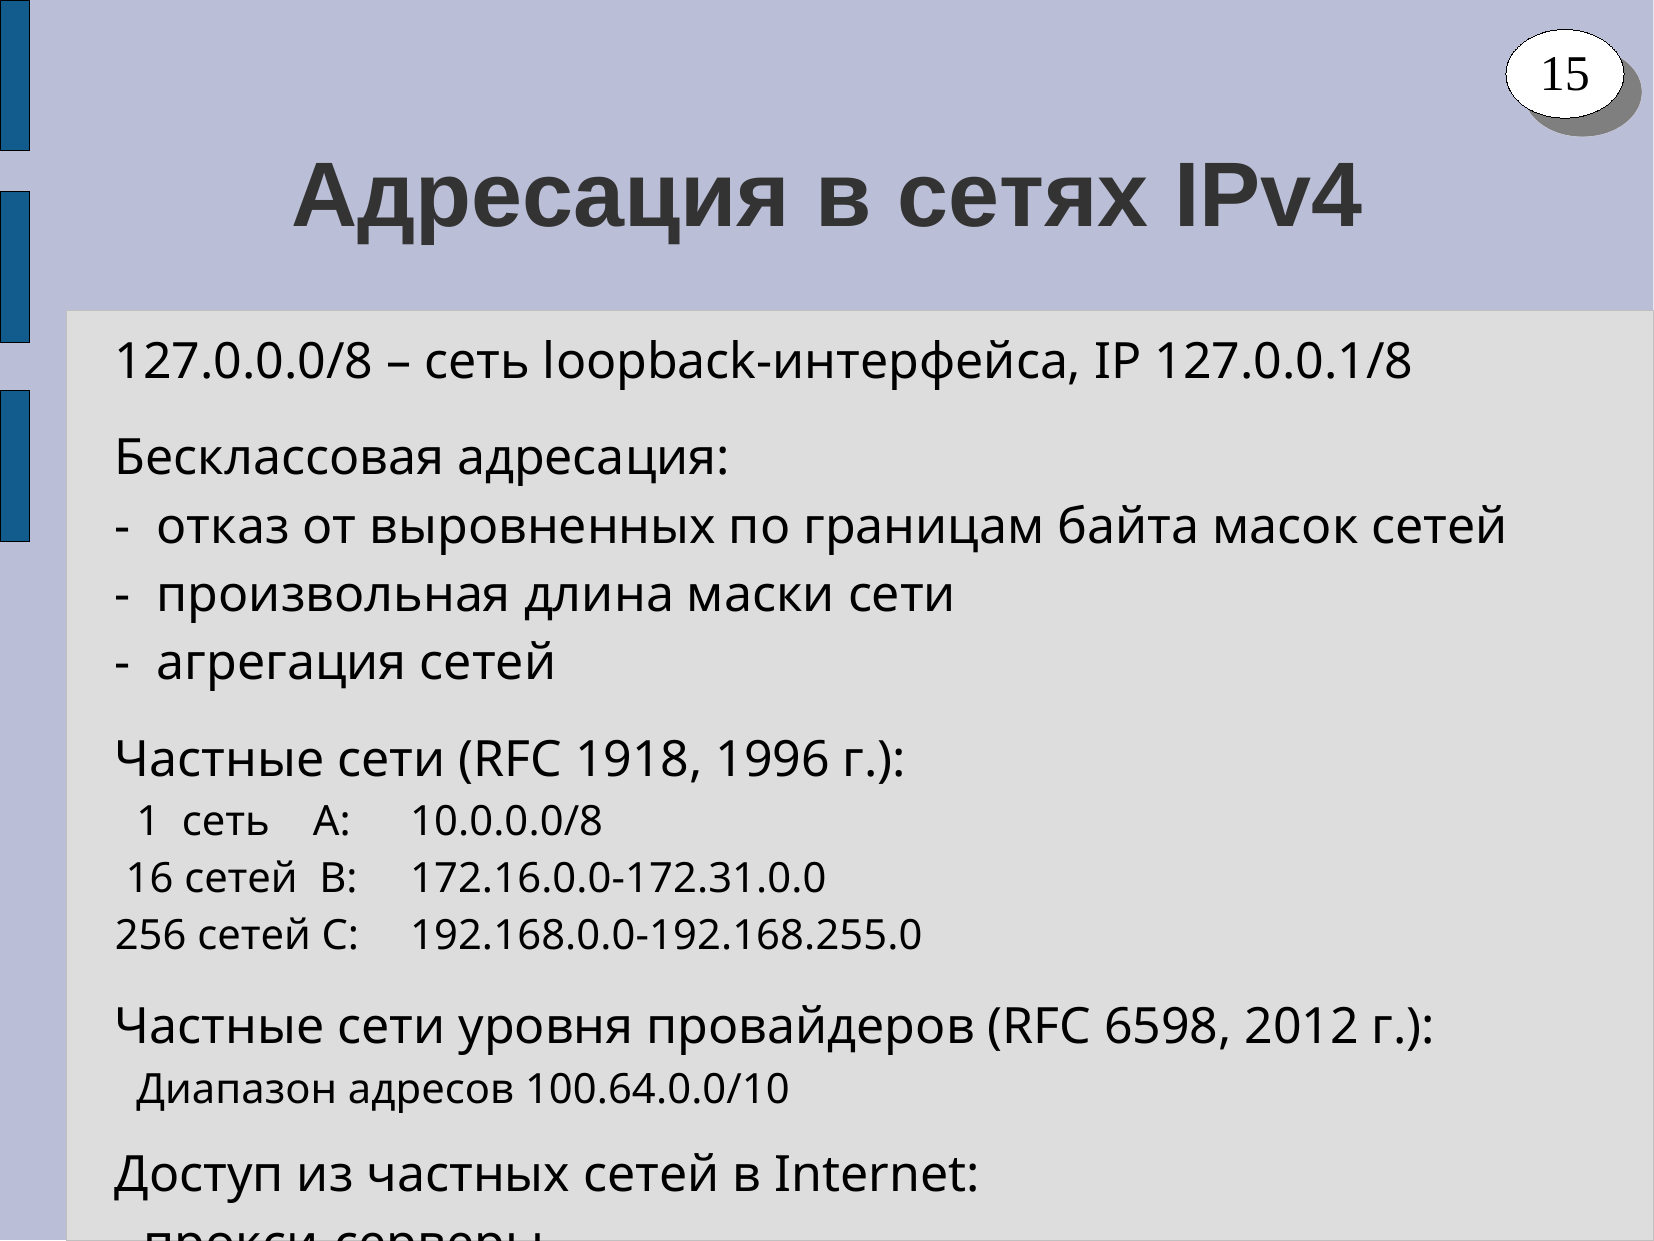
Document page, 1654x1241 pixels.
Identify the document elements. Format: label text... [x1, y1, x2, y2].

text_box 127.0.0.0/8 – сеть loopback-интерфейса, IP 127.0.0.1/8 Бесклассовая адресация: - отказ от выровненных по границам байта масок сетей - произвольная длина маски сети - агрегация сетей Частные сети (RFC 1918, 1996 г.): 1 сеть A: 10.0.0.0/8 16 сетей B: 172.16.0.0-172.31.0.0 256 сетей C: 192.168.0.0-192.168.255.0 Частные сети уровня провайдеров (RFC 6598, 2012 г.): Диапазон адресов 100.64.0.0/10 Доступ из частных сетей в Internet: - прокси-серверы - трансляция адресов [114, 324, 1625, 1234]
text_box 15 [1505, 29, 1625, 119]
title Адресация в сетях IPv4 [121, 91, 1534, 299]
